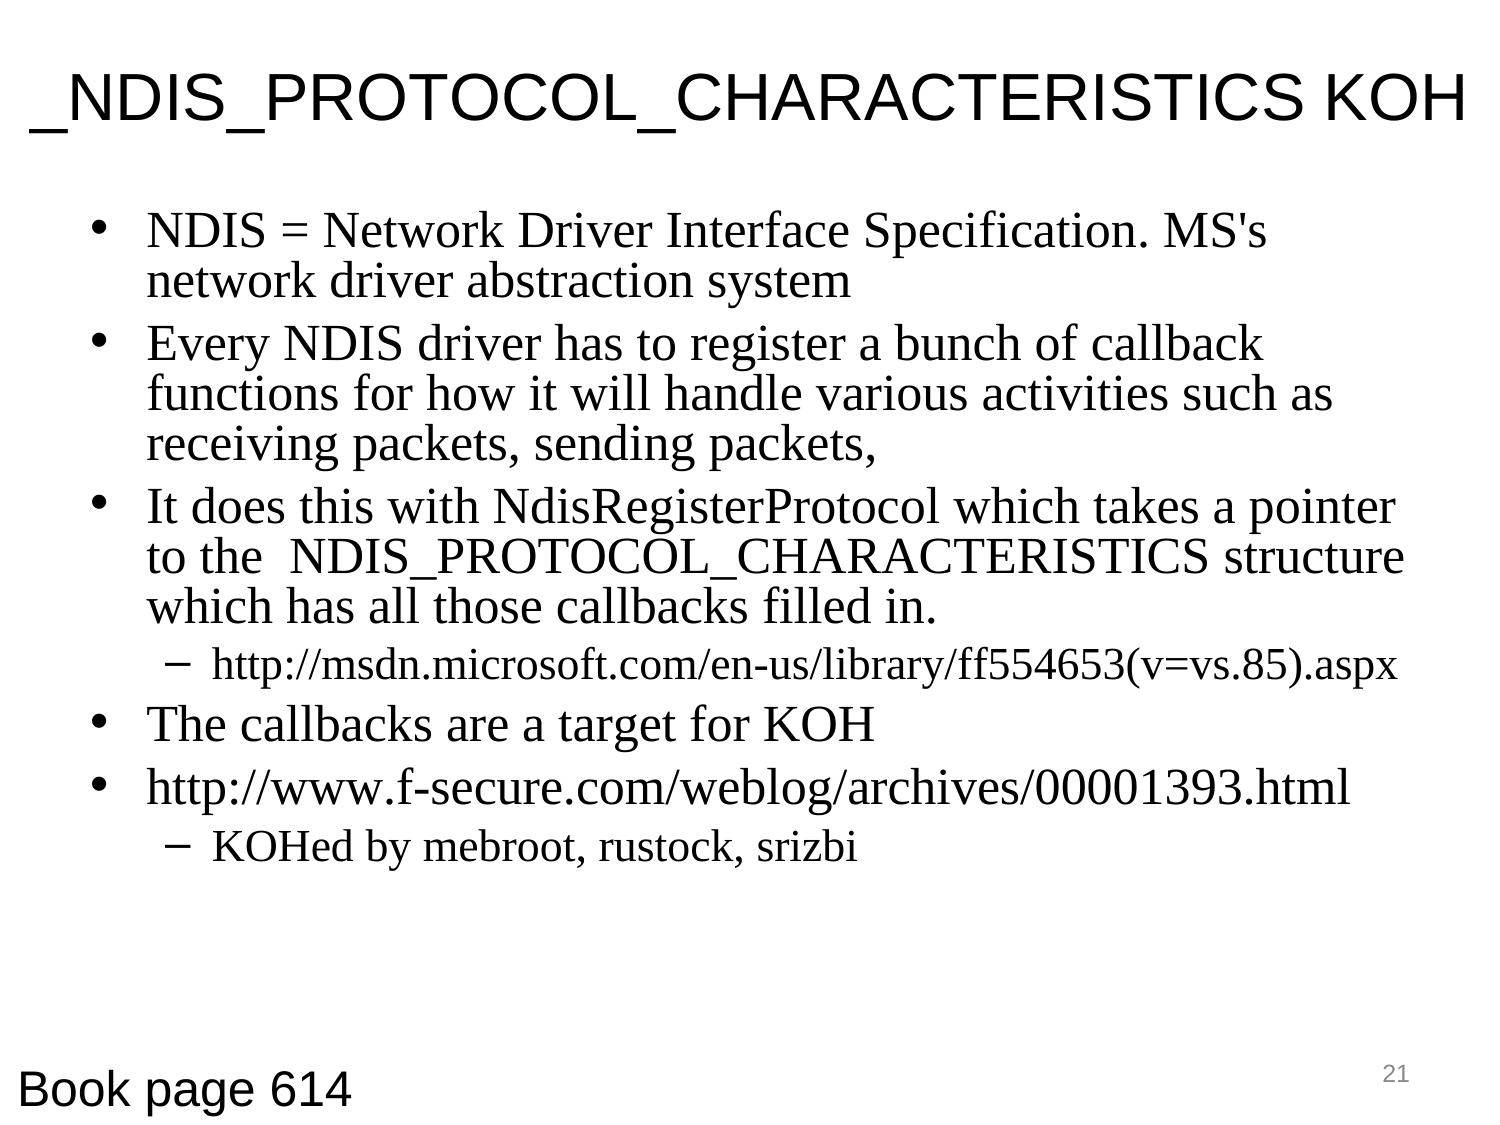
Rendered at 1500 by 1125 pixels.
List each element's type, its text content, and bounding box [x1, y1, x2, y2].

text_box Book page 614 [2, 1049, 369, 1125]
text_box <number> [1074, 1042, 1426, 1103]
list NDIS = Network Driver Interface Specification. MS's network driver abstraction system Every NDIS driver has to register a bunch of callback functions for how it will handle various activities such as receiving packets, sending packets, It does this with NdisRegisterProtocol which takes a pointer to the NDIS_PROTOCOL_CHARACTERISTICS structure which has all those callbacks filled in. http://msdn.microsoft.com/en-us/library/ff554653(v=vs.85).aspx The callbacks are a target for KOH http://www.f-secure.com/weblog/archives/00001393.html KOHed by mebroot, rustock, srizbi [75, 200, 1426, 1006]
title _NDIS_PROTOCOL_CHARACTERISTICS KOH [0, 0, 1500, 188]
